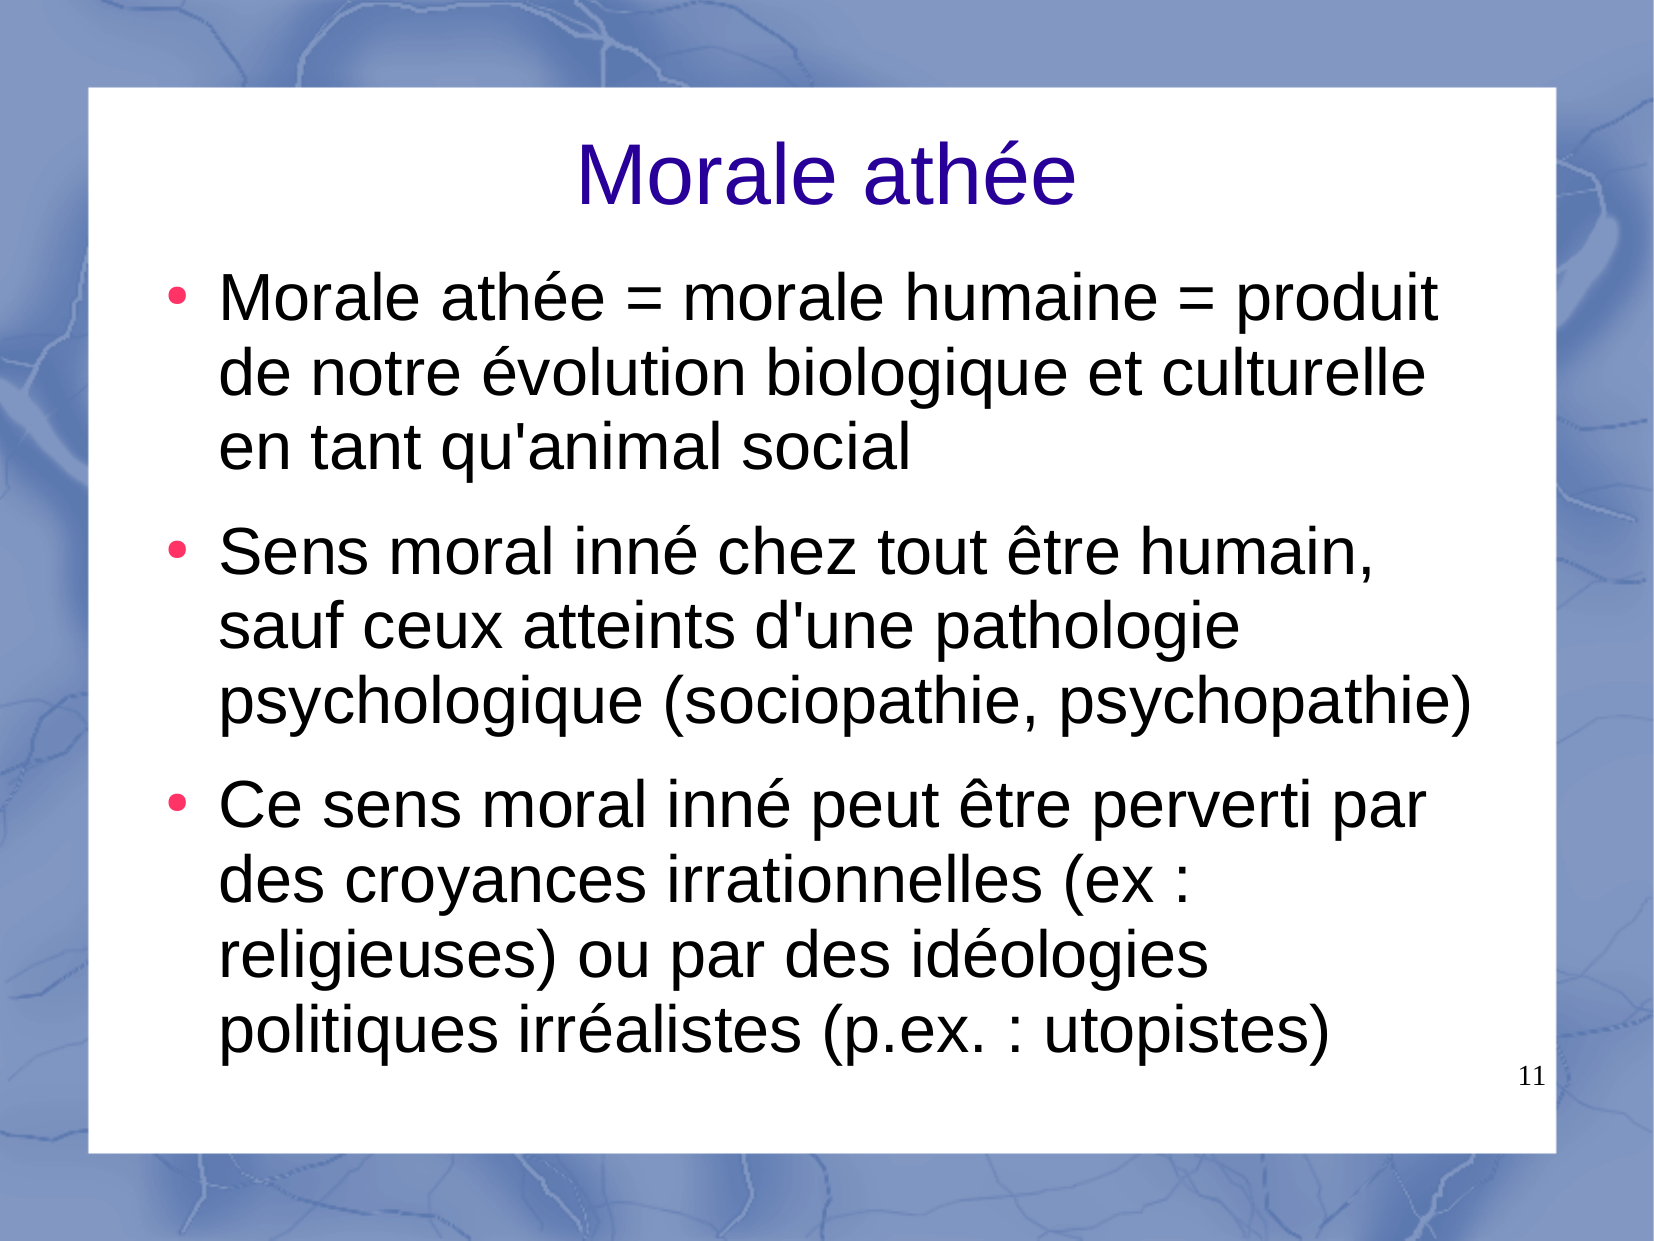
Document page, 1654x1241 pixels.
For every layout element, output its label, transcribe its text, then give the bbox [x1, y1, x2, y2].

list Morale athée = morale humaine = produit de notre évolution biologique et culturelle en tant qu'animal social Sens moral inné chez tout être humain, sauf ceux atteints d'une pathologie psychologique (sociopathie, psychopathie) Ce sens moral inné peut être perverti par des croyances irrationnelles (ex : religieuses) ou par des idéologies politiques irréalistes (p.ex. : utopistes) [147, 259, 1506, 1067]
picture [0, 0, 1654, 1241]
title Morale athée [118, 94, 1536, 255]
